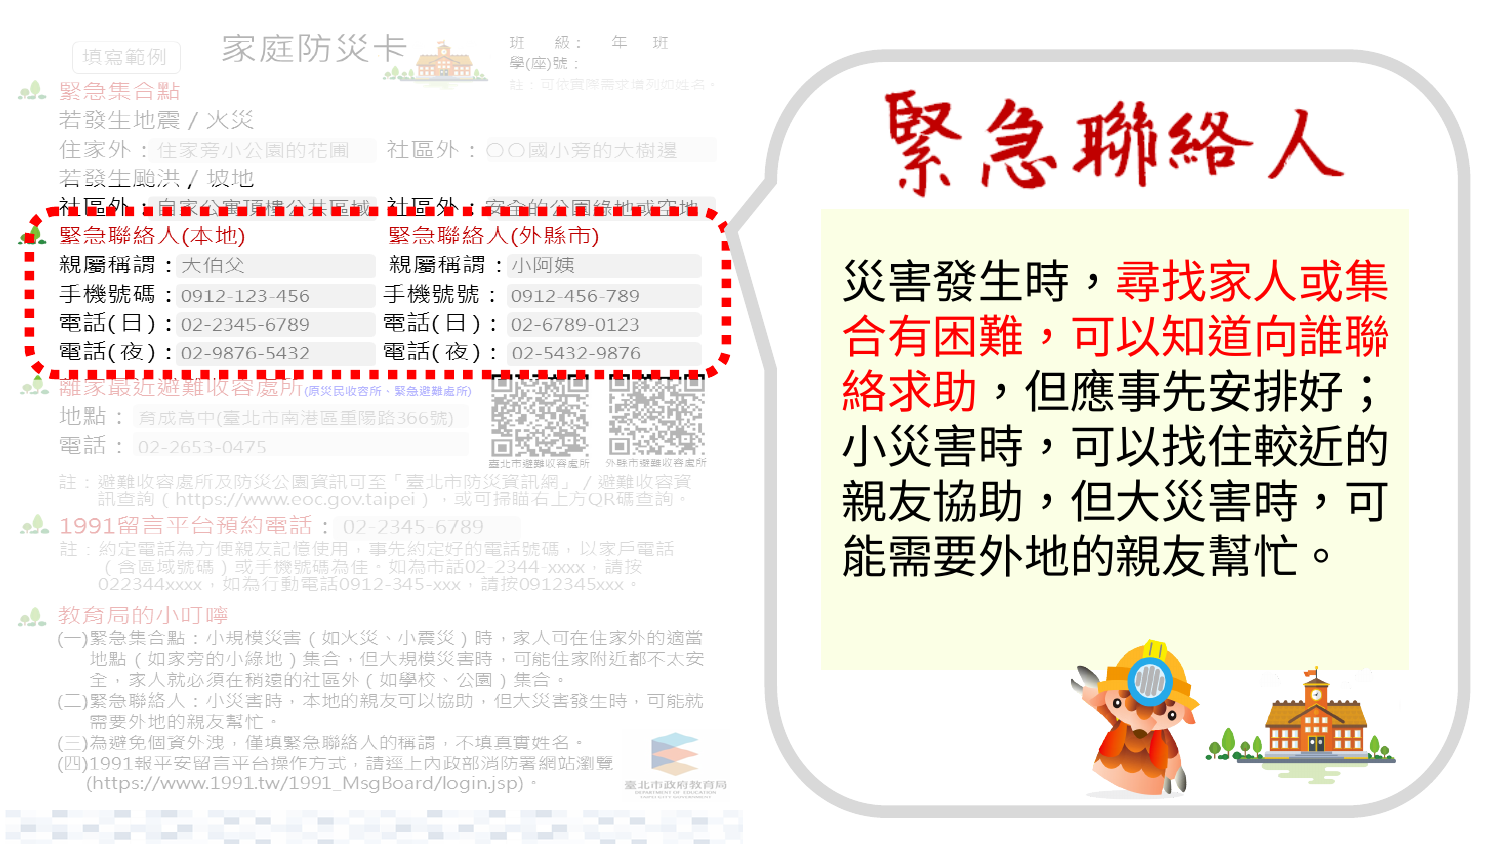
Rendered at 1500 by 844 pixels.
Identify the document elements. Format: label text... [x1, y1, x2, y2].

text_box 災害發生時，尋找家人或集合有困難，可以知道向誰聯絡求助，但應事先安排好；小災害時，可以找住較近的親友協助，但大災害時，可能需要外地的親友幫忙。 [826, 245, 1429, 649]
text_box [821, 209, 1409, 670]
picture [881, 84, 1348, 203]
text_box [0, 380, 754, 844]
text_box [1401, 649, 1409, 670]
text_box [0, 0, 747, 184]
picture [5, 184, 743, 380]
picture [1068, 634, 1401, 804]
picture [738, 227, 743, 247]
